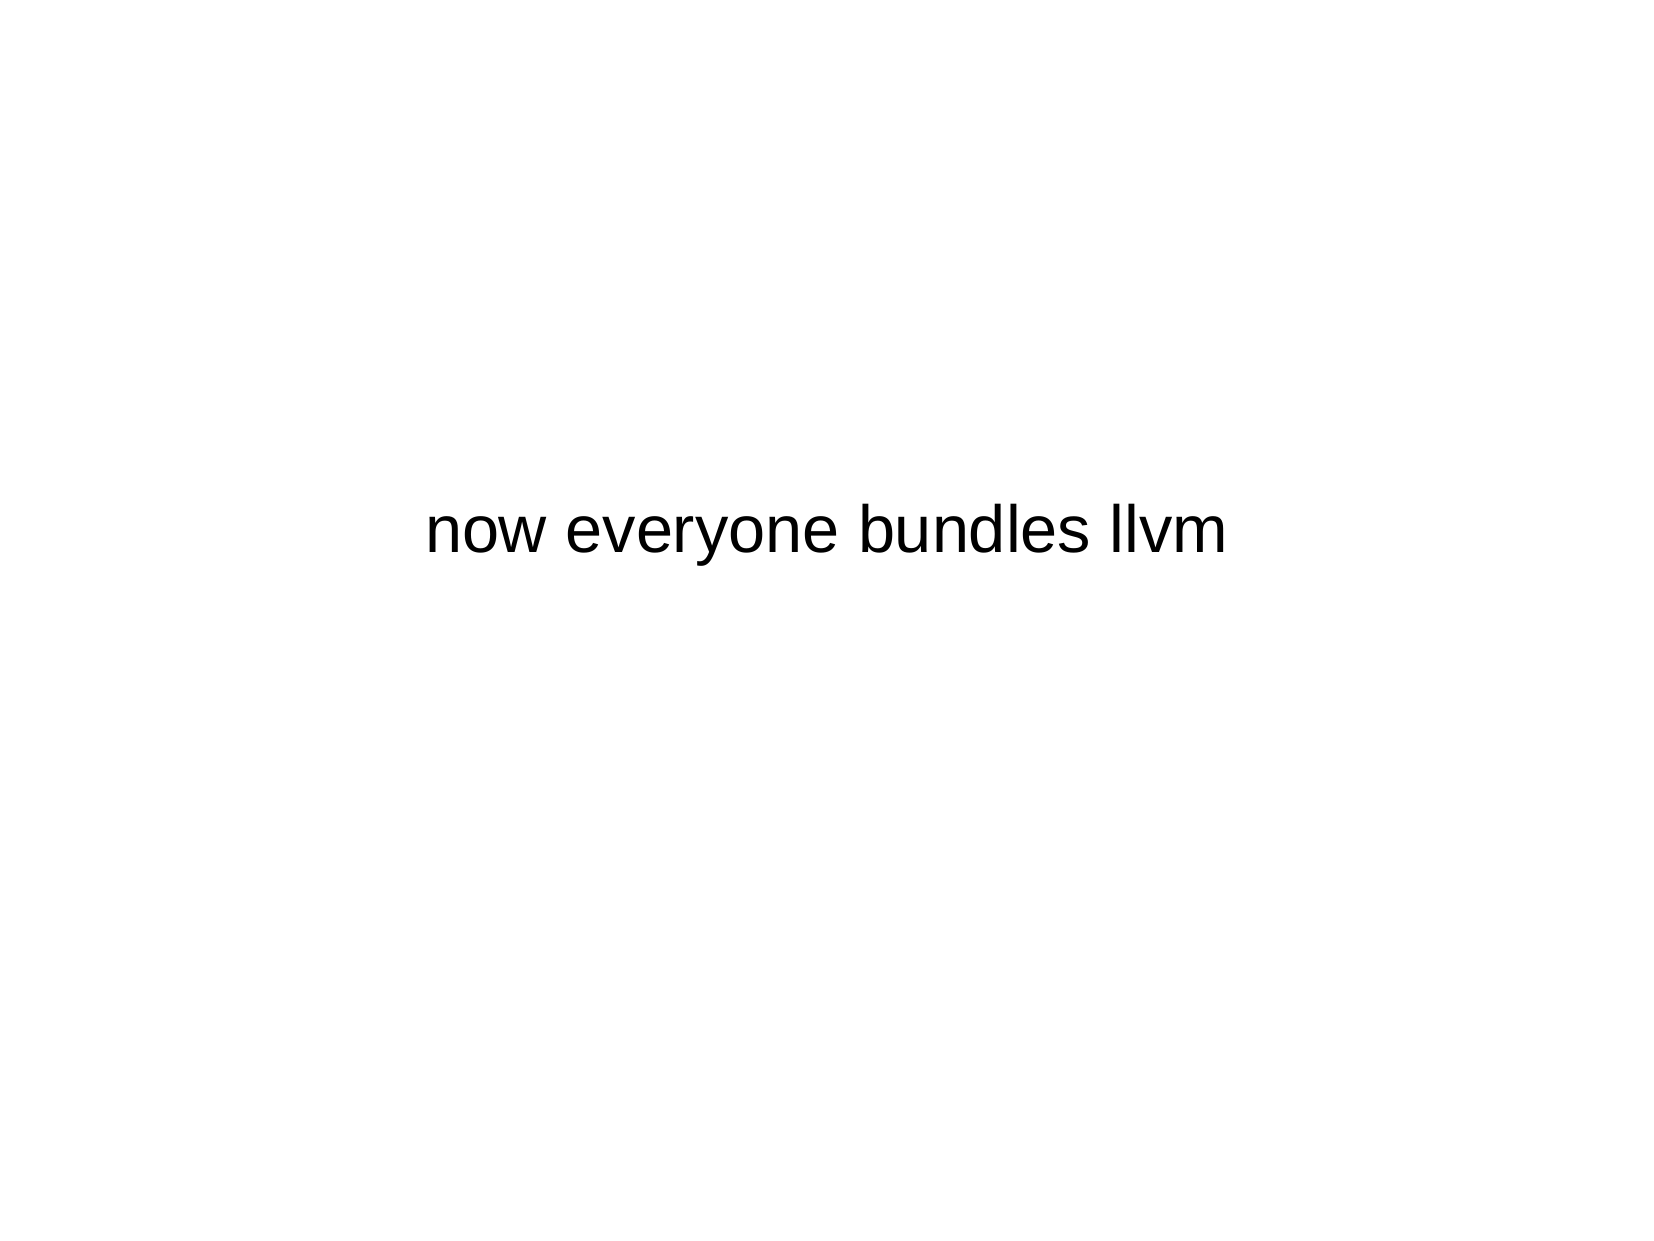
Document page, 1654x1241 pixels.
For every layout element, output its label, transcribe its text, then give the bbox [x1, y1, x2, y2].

subtitle now everyone bundles llvm [82, 49, 1571, 1010]
